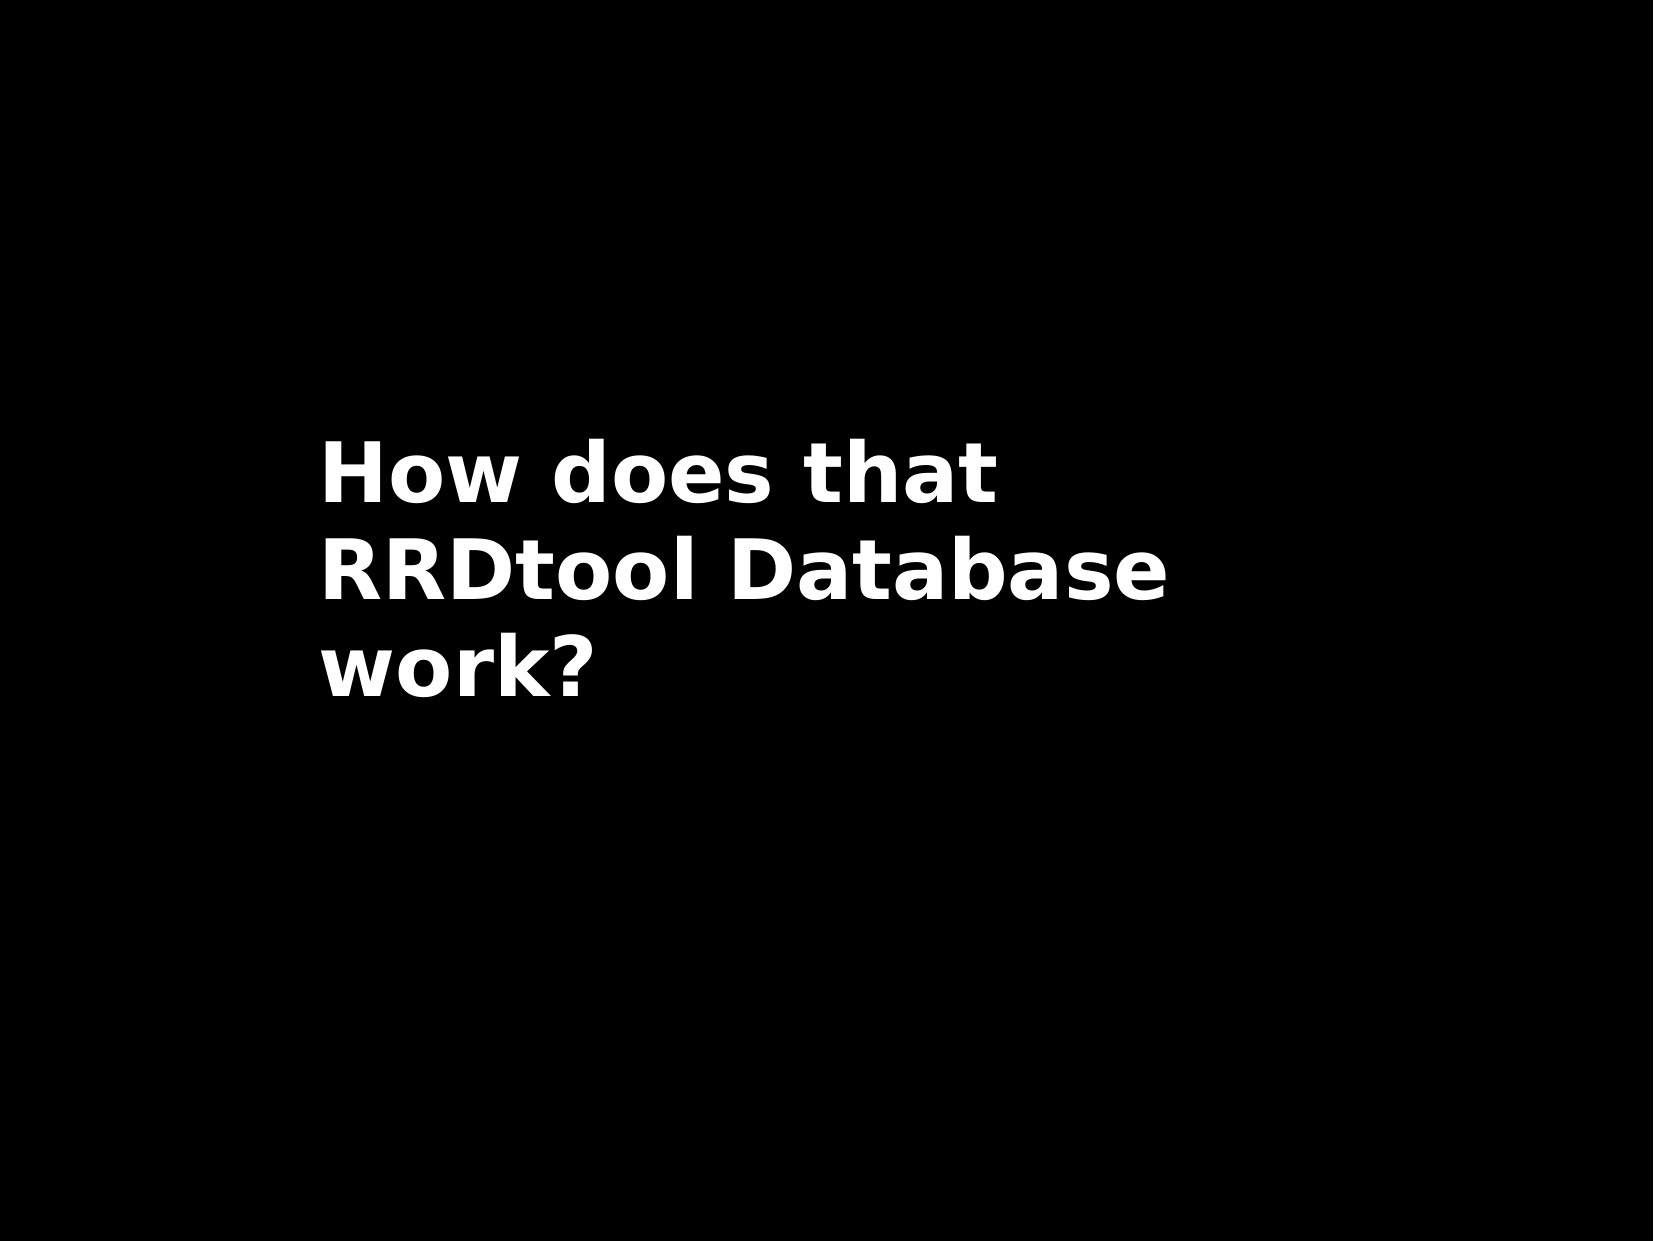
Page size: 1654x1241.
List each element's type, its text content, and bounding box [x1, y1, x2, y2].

title How does that RRDtool Database work? [318, 425, 1335, 717]
